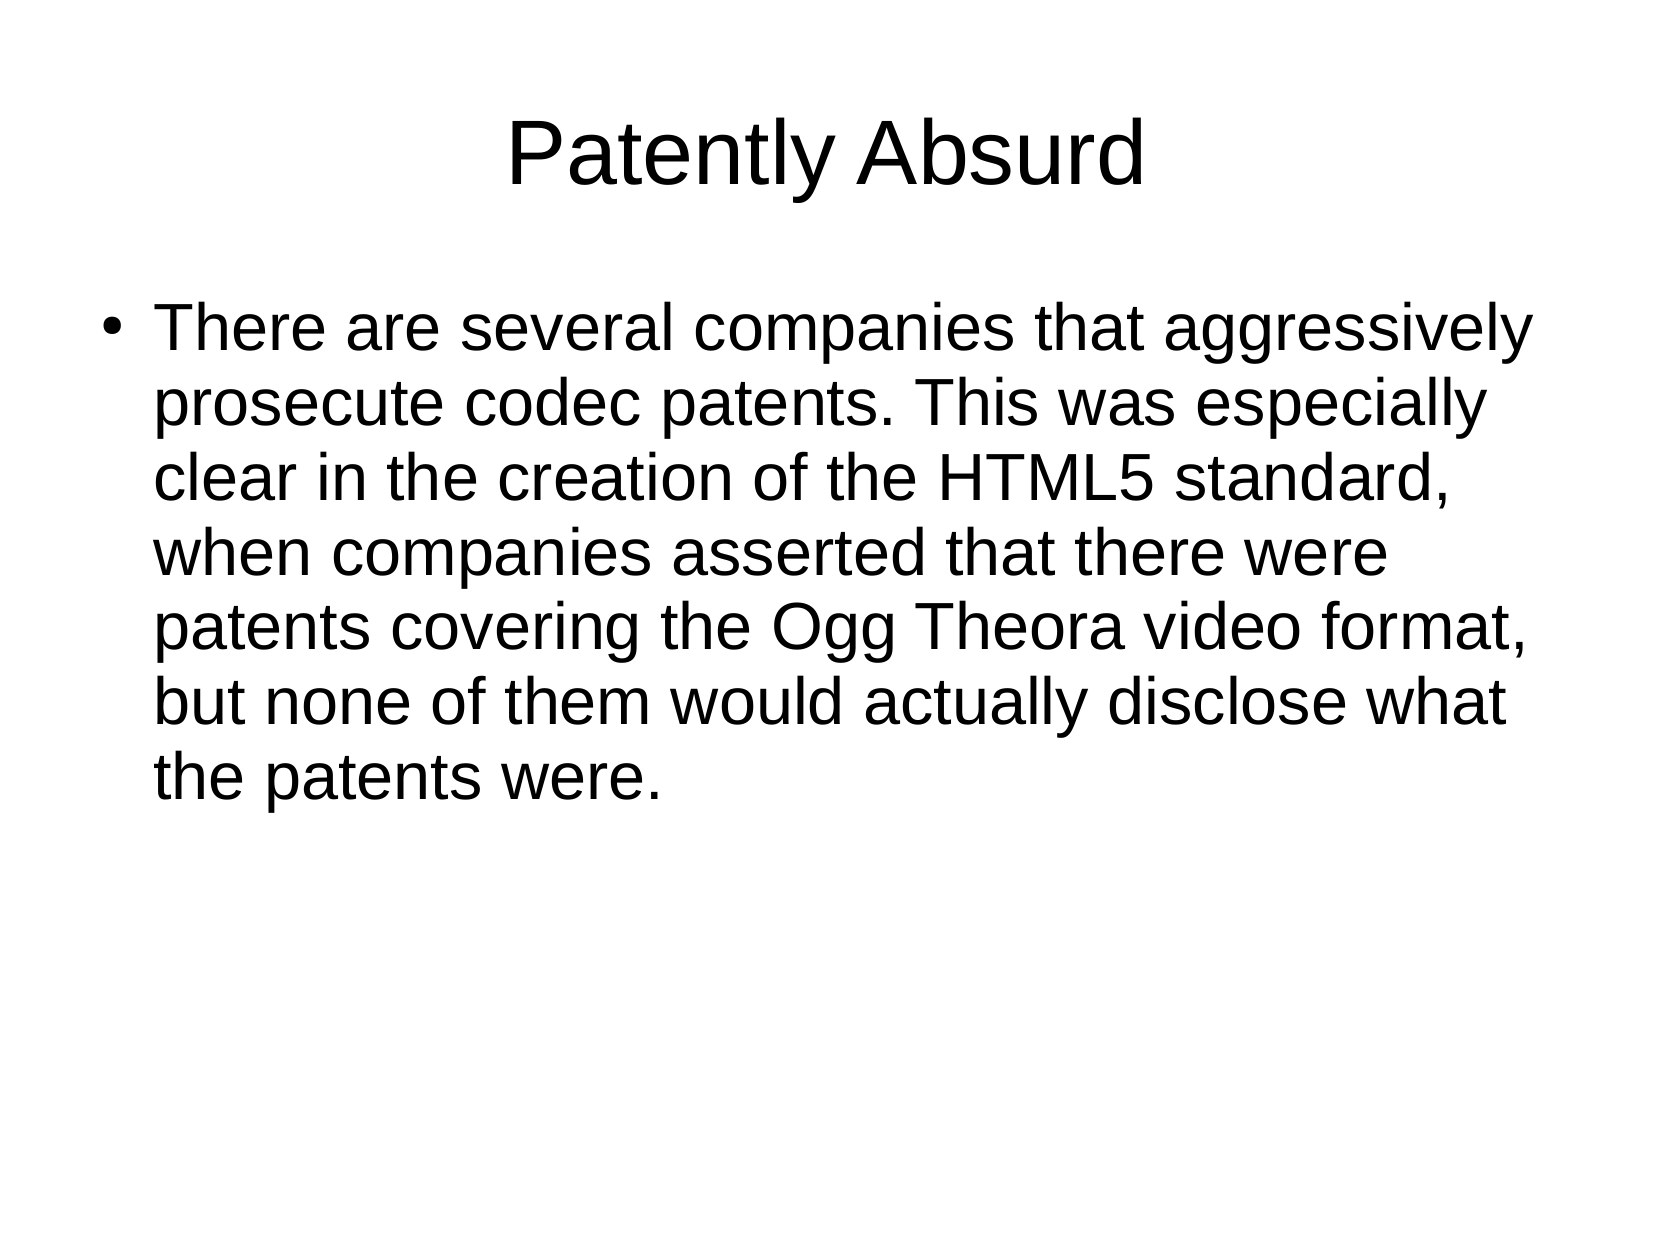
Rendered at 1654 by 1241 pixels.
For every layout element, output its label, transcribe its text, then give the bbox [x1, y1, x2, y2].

list There are several companies that aggressively prosecute codec patents. This was especially clear in the creation of the HTML5 standard, when companies asserted that there were patents covering the Ogg Theora video format, but none of them would actually disclose what the patents were. [82, 290, 1571, 1109]
title Patently Absurd [82, 56, 1571, 250]
